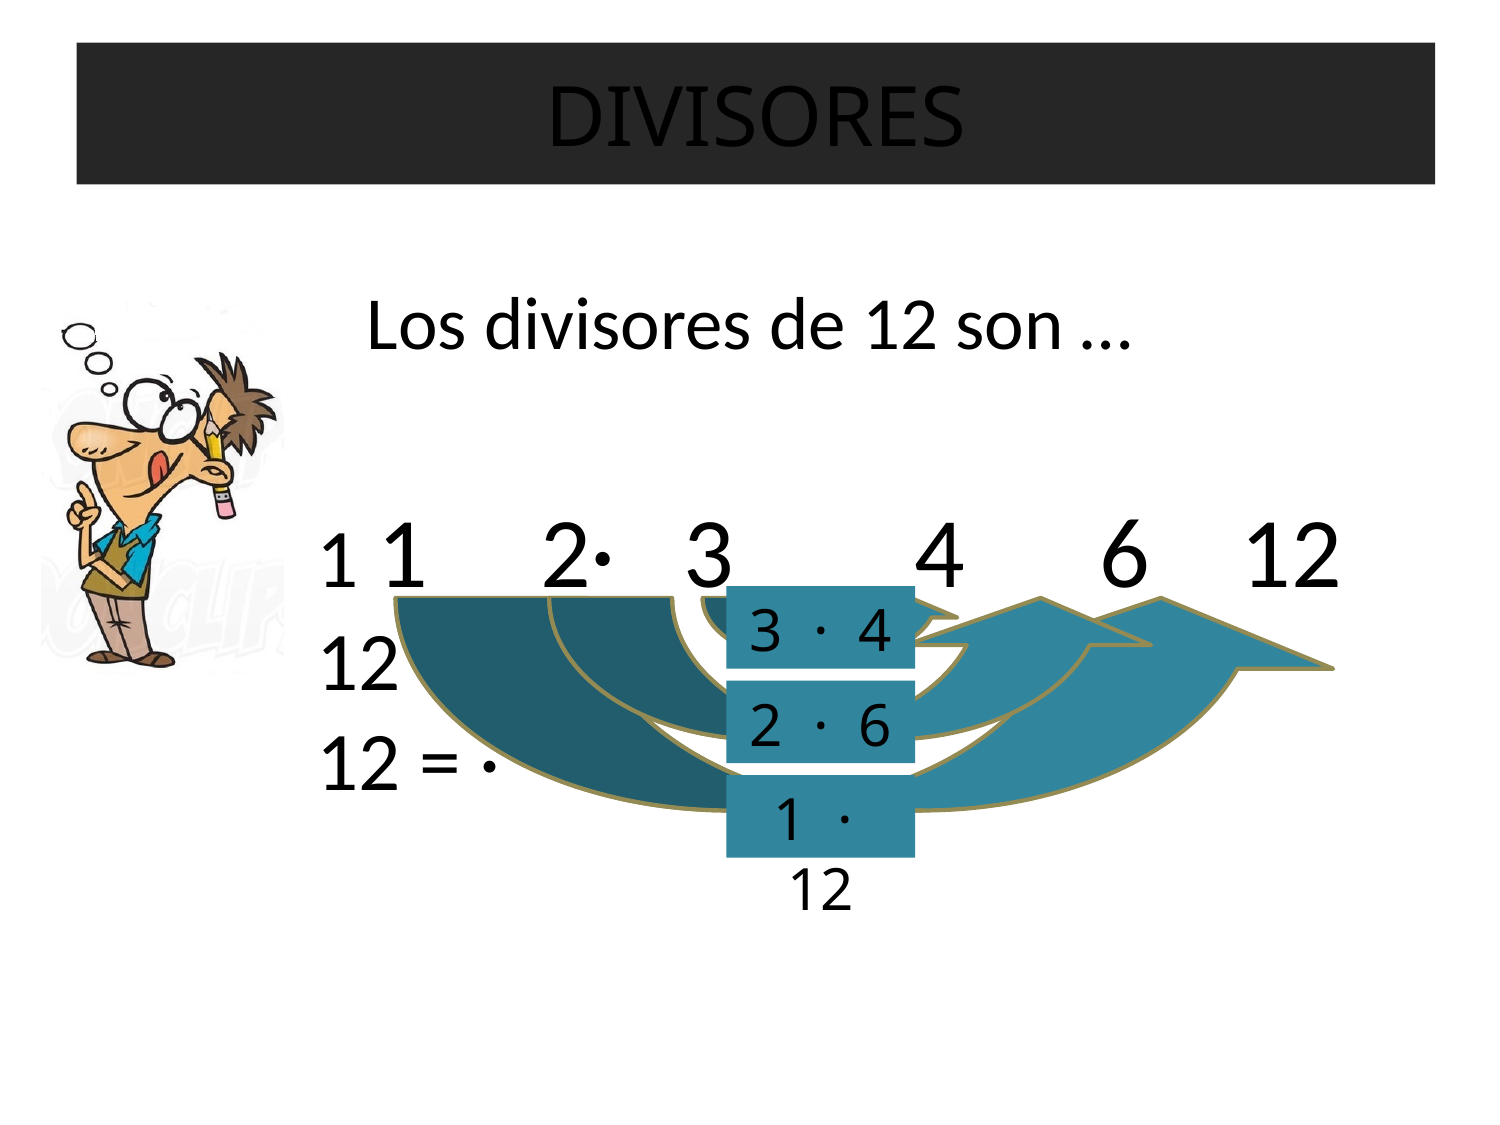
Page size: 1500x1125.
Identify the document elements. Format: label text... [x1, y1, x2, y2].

text_box [395, 597, 737, 811]
picture [41, 302, 284, 676]
text_box [916, 600, 958, 636]
text_box 1 1 2· 3 4 6 12 12 = · 12 = · [301, 479, 1376, 823]
text_box DIVISORES [76, 42, 1436, 185]
text_box 1 · 12 [726, 775, 916, 858]
text_box Los divisores de 12 son … [100, 267, 1400, 409]
text_box [702, 597, 726, 638]
text_box 3 · 4 [726, 586, 916, 669]
text_box [915, 597, 1334, 811]
text_box 1 1 2· 3 4 6 12 12 = · 12 = · [646, 716, 1007, 775]
text_box 2 · 6 [726, 680, 916, 764]
